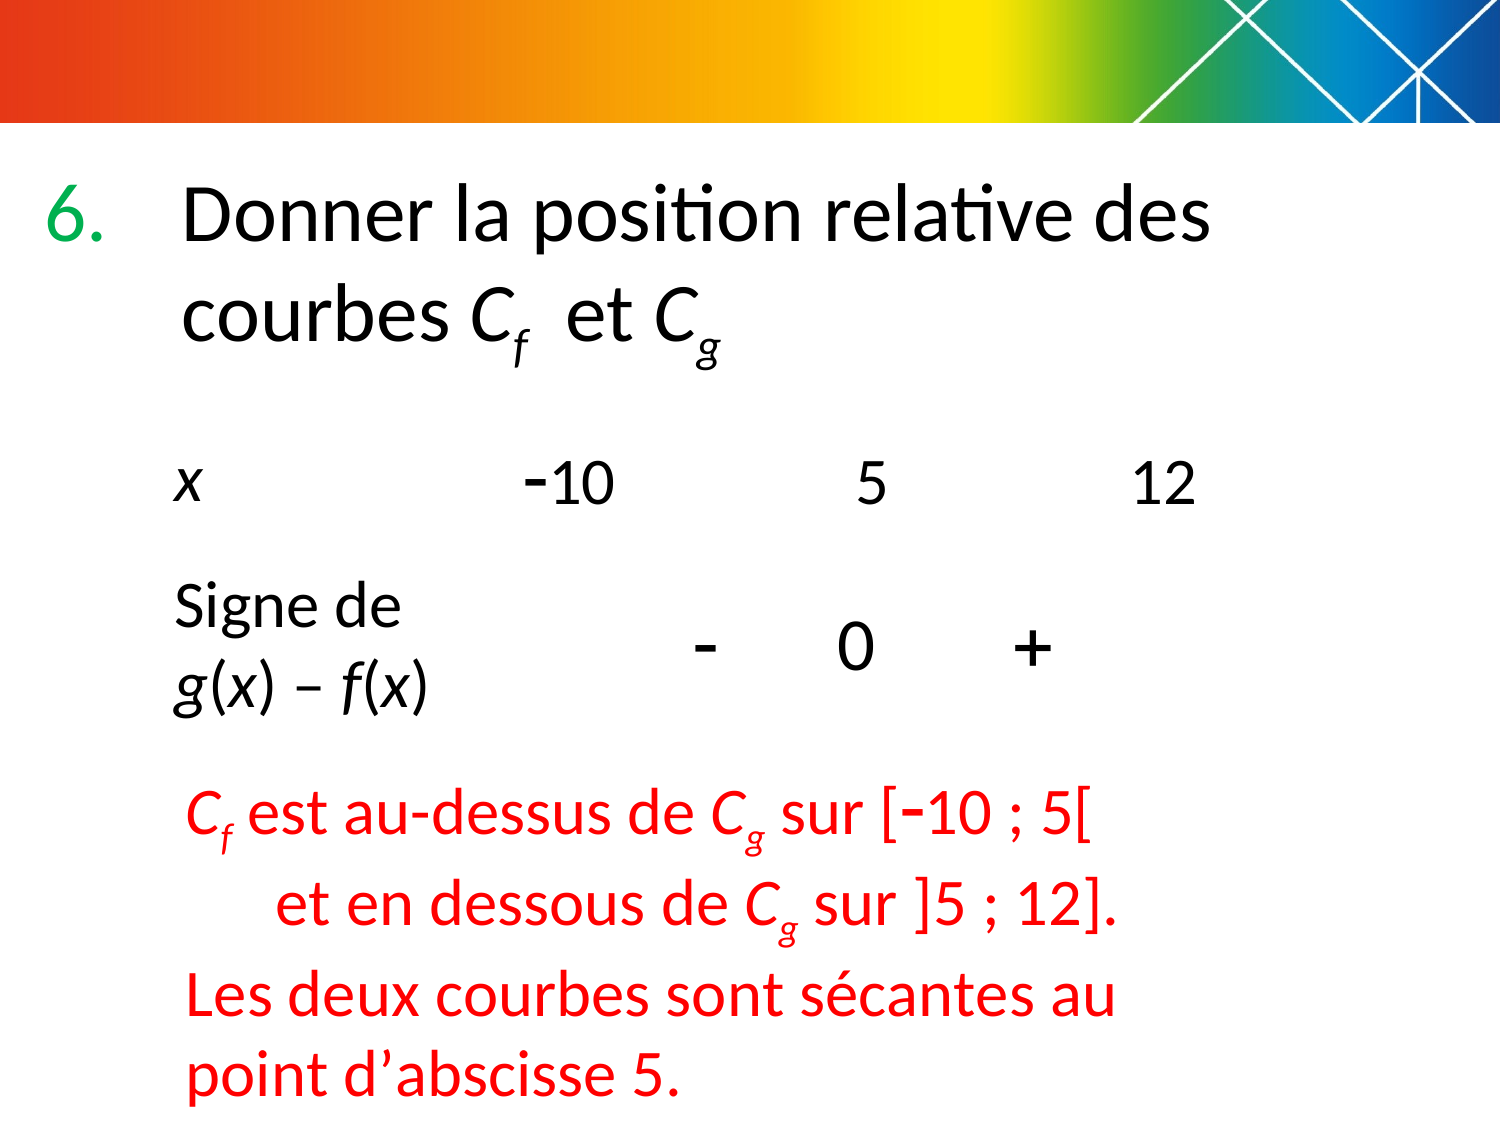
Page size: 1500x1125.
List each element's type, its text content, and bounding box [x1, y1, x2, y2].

title Donner la position relative des courbes Cf et Cg [29, 148, 1500, 383]
picture [0, 0, 1359, 123]
table_cell  0  [508, 552, 1254, 729]
picture [1340, 0, 1500, 123]
table_header 10 5 12 [508, 397, 1254, 552]
table_cell Signe de g(x) – f(x) [159, 552, 508, 729]
table_header x [159, 397, 508, 552]
text_box Cf est au-dessus de Cg sur [10 ; 5[ et en dessous de Cg sur ]5 ; 12]. Les deux courbes sont sécantes au point d’abscisse 5. [171, 751, 1341, 1118]
